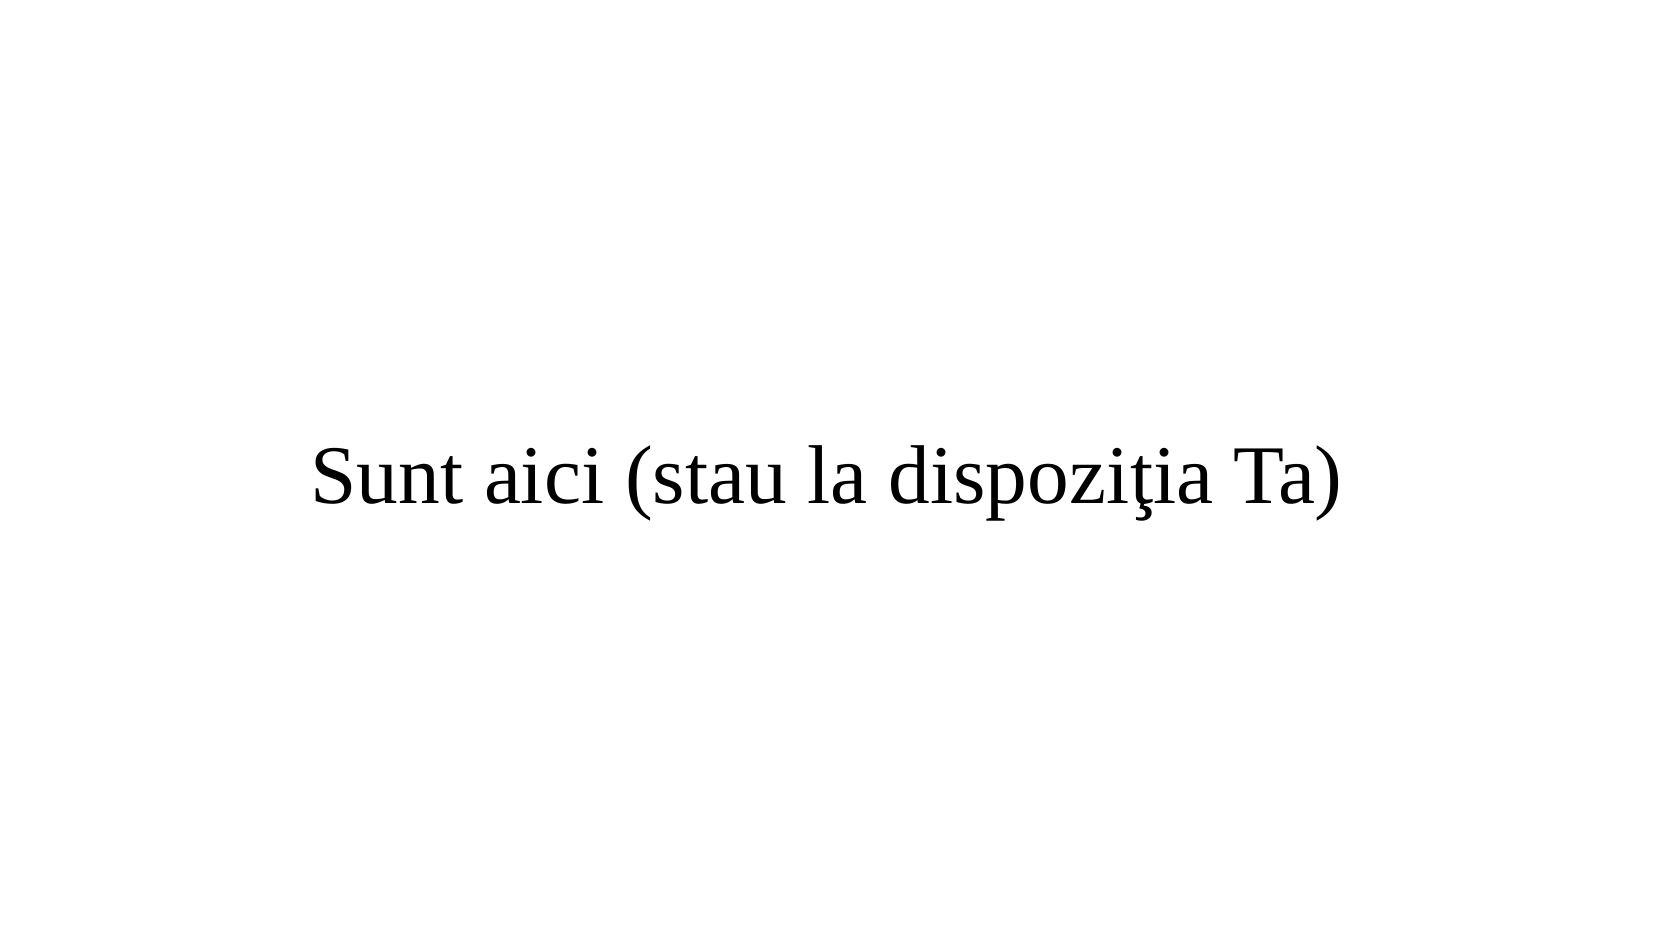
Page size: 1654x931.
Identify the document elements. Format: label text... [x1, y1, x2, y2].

title Sunt aici (stau la dispoziţia Ta) [165, 420, 1489, 521]
